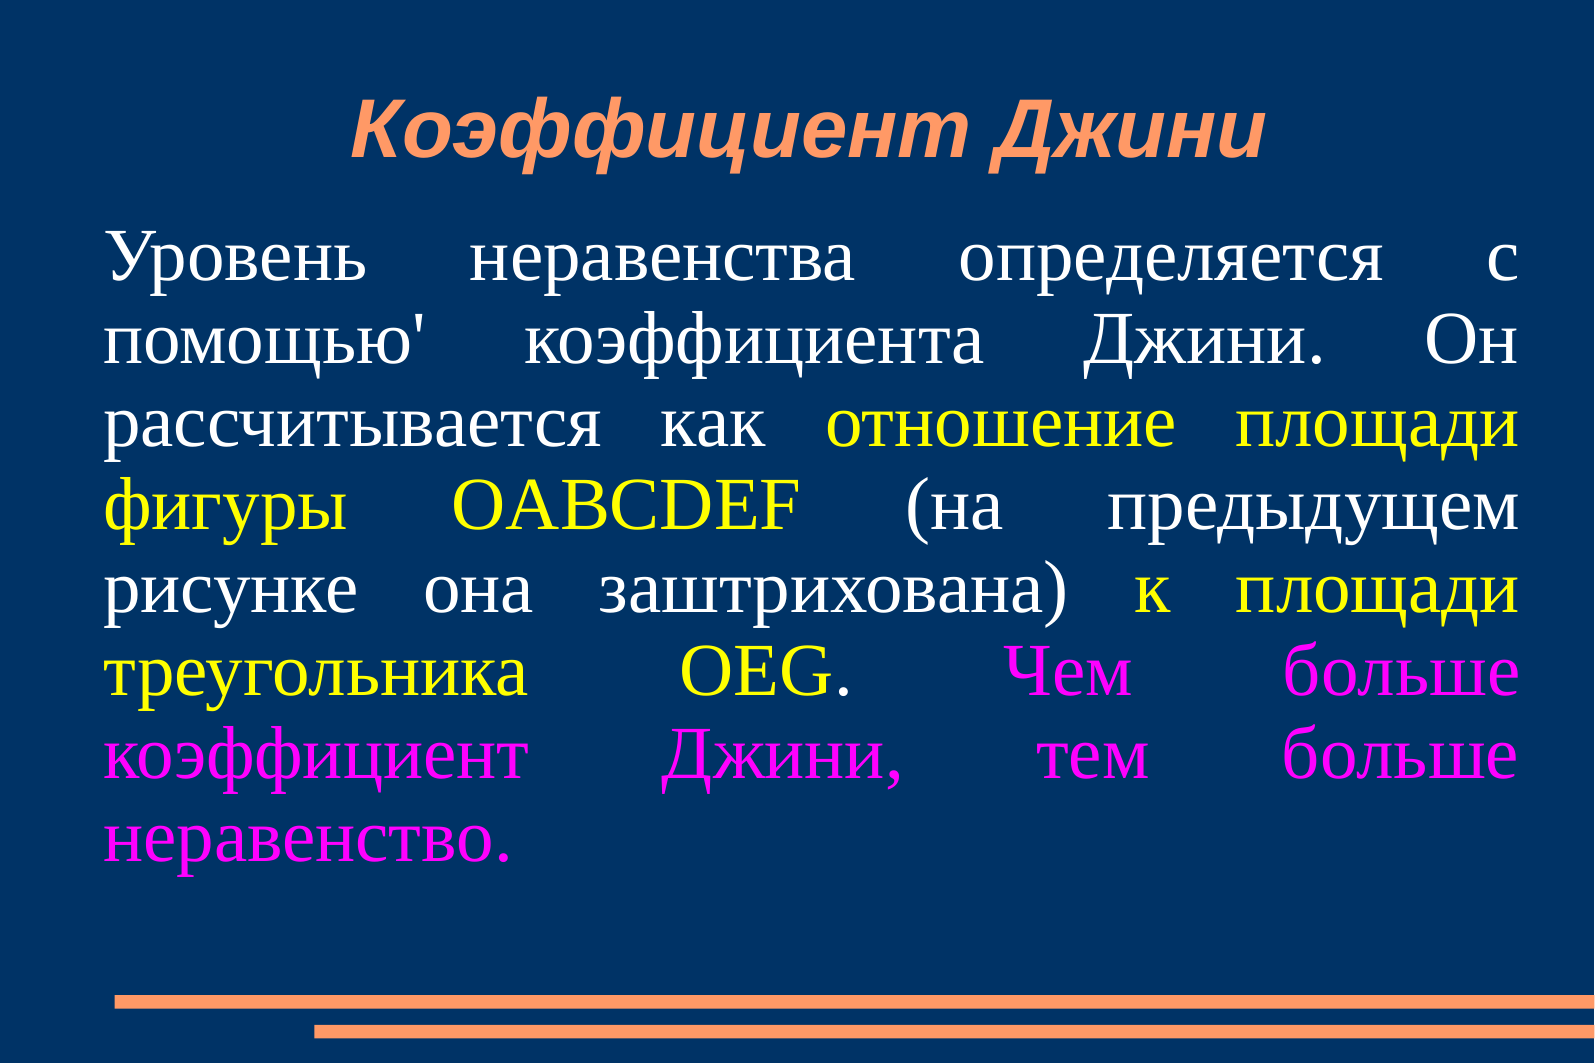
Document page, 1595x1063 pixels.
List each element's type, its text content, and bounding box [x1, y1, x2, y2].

text_box Уровень неравенства определяется с помощью' коэффициента Джини. Он рассчитывается как отношение площади фигуры OABCDEF (на предыдущем рисунке она заштрихована) к площади треугольника ОEG. Чем больше коэффициент Джини, тем больше неравенство. [88, 206, 1536, 886]
title Коэффициент Джини [117, 47, 1479, 206]
